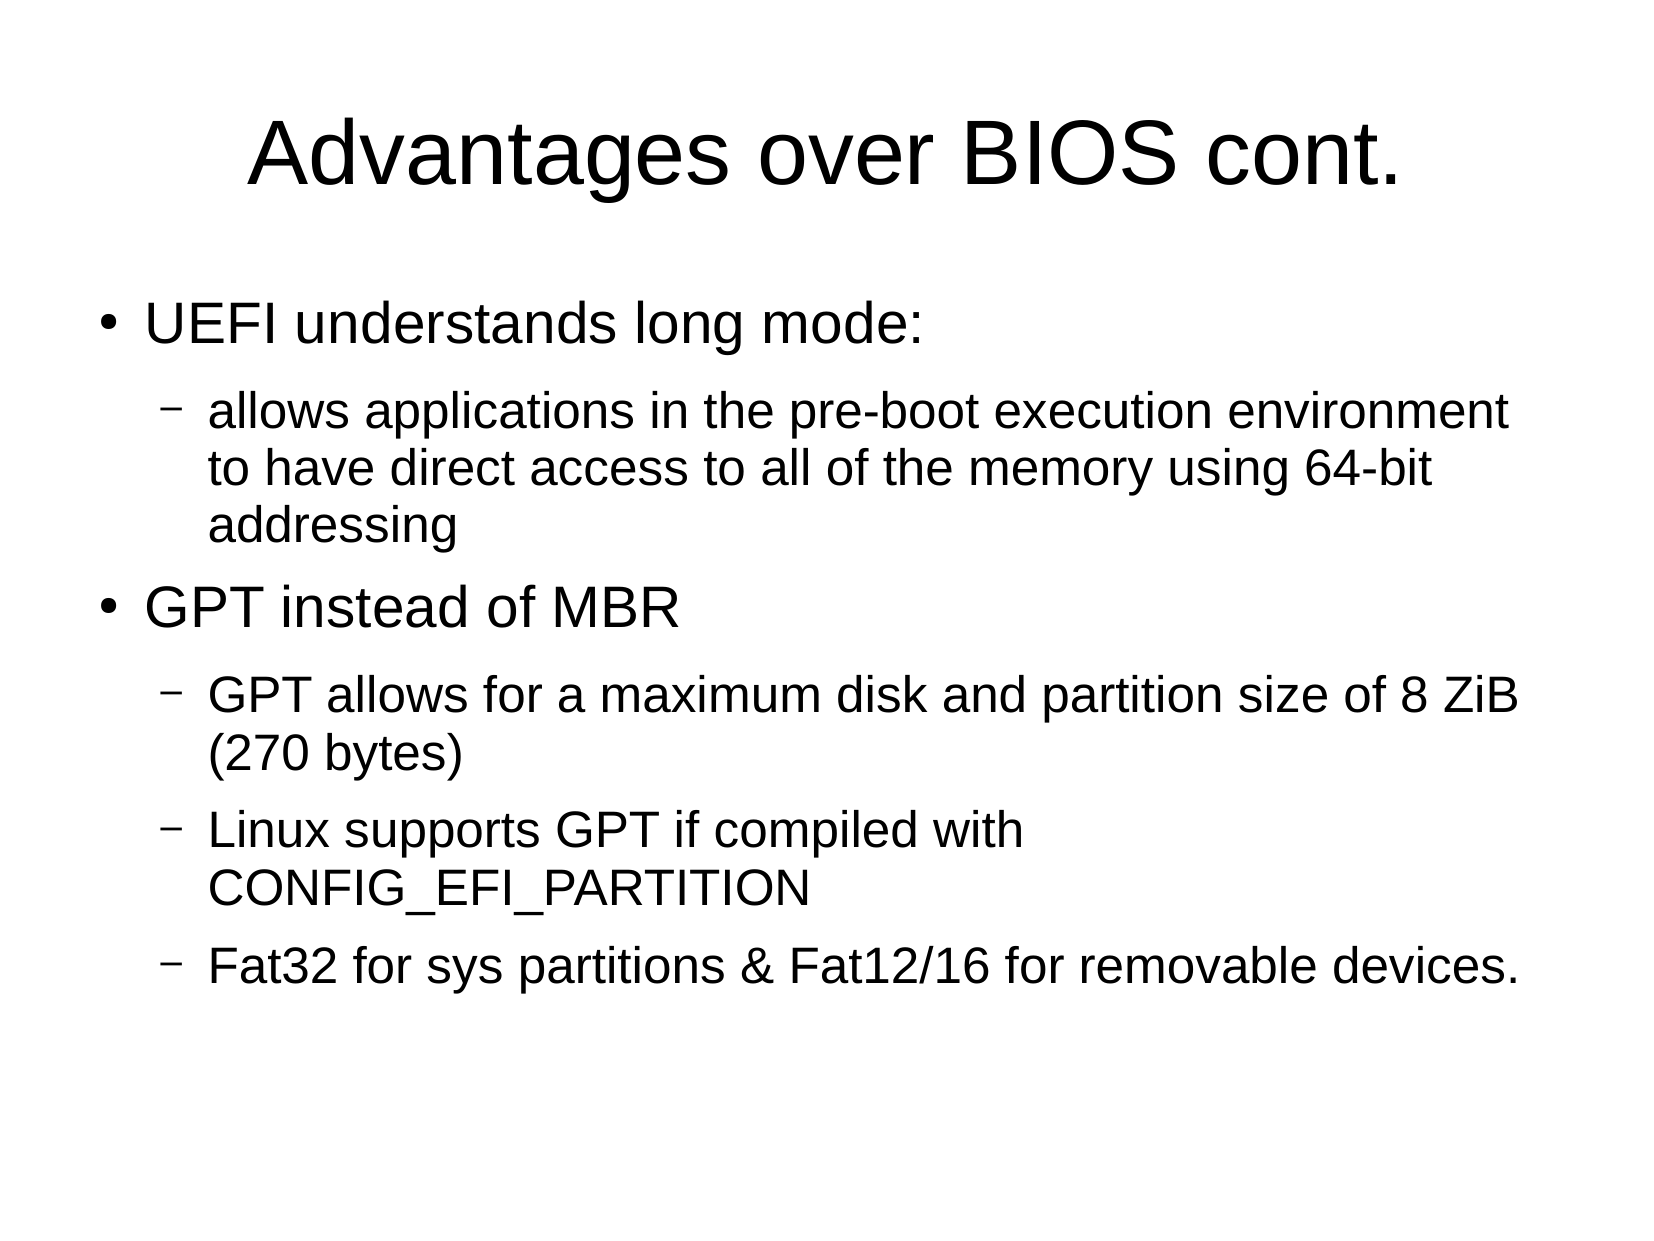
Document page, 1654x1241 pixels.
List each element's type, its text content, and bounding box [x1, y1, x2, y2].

list UEFI understands long mode: allows applications in the pre-boot execution environment to have direct access to all of the memory using 64-bit addressing GPT instead of MBR GPT allows for a maximum disk and partition size of 8 ZiB (270 bytes) Linux supports GPT if compiled with CONFIG_EFI_PARTITION Fat32 for sys partitions & Fat12/16 for removable devices. [82, 290, 1538, 1010]
title Advantages over BIOS cont. [82, 49, 1571, 257]
